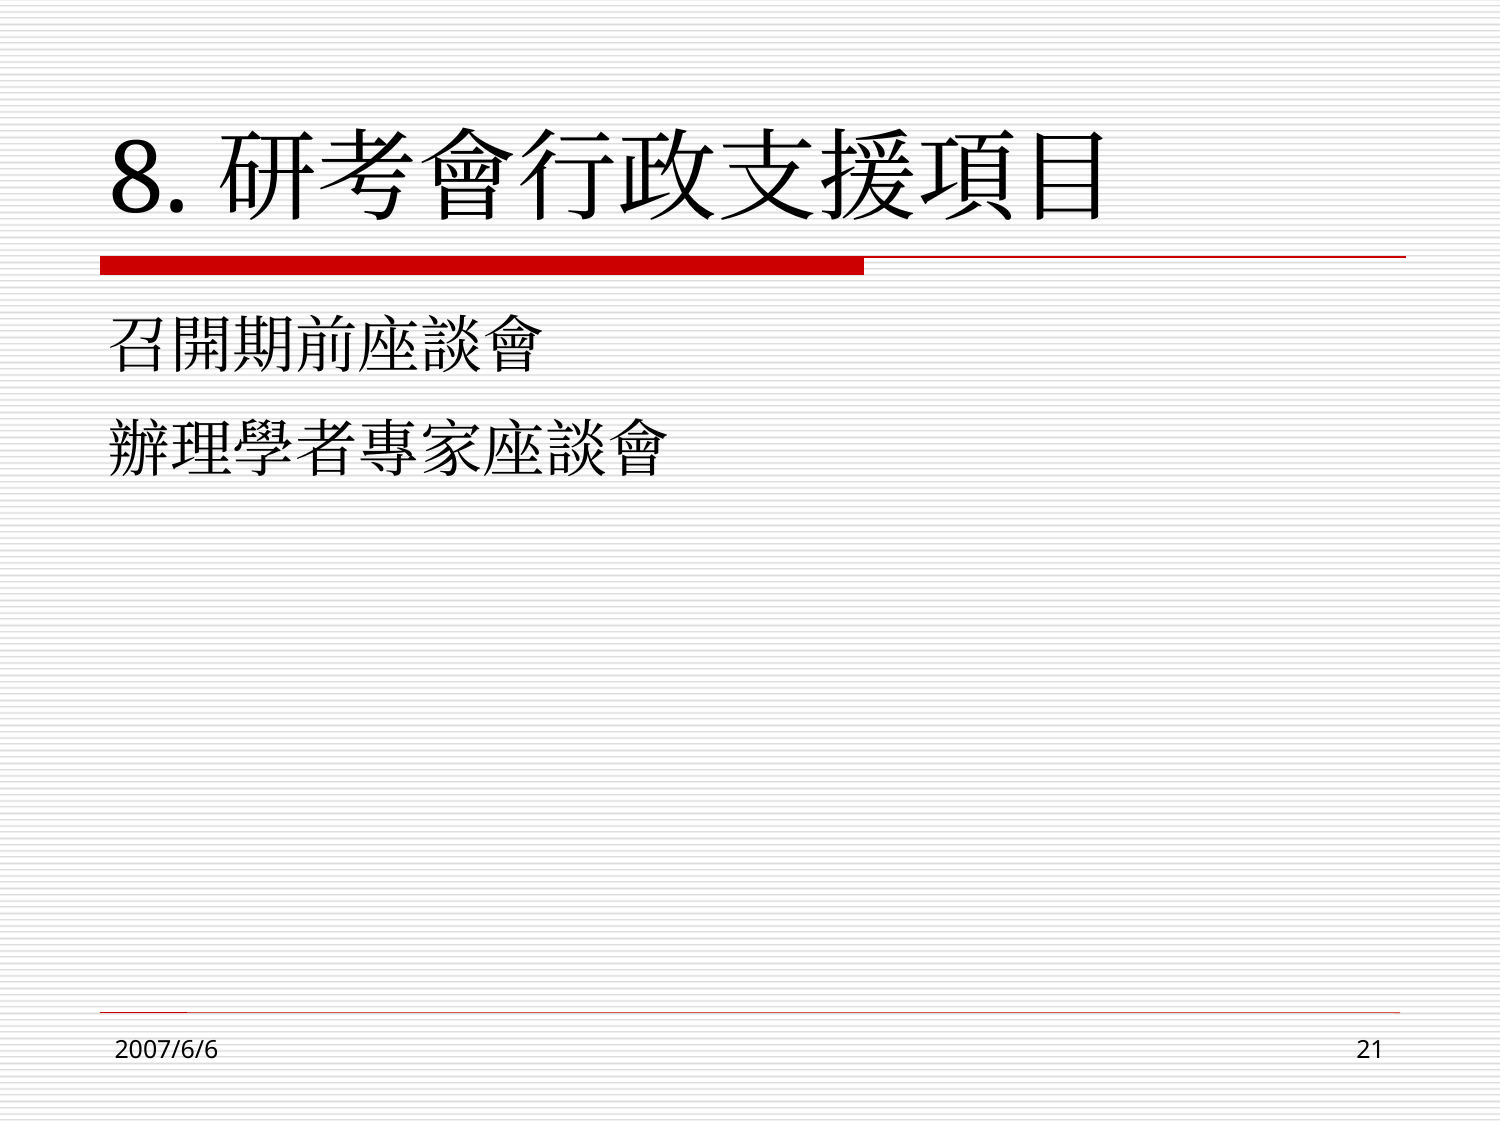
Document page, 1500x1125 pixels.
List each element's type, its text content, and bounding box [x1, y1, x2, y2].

list 召開期前座談會 辦理學者專家座談會 [92, 287, 1406, 989]
picture [0, 0, 1500, 1125]
title 8.研考會行政支援項目 [94, 49, 1407, 250]
